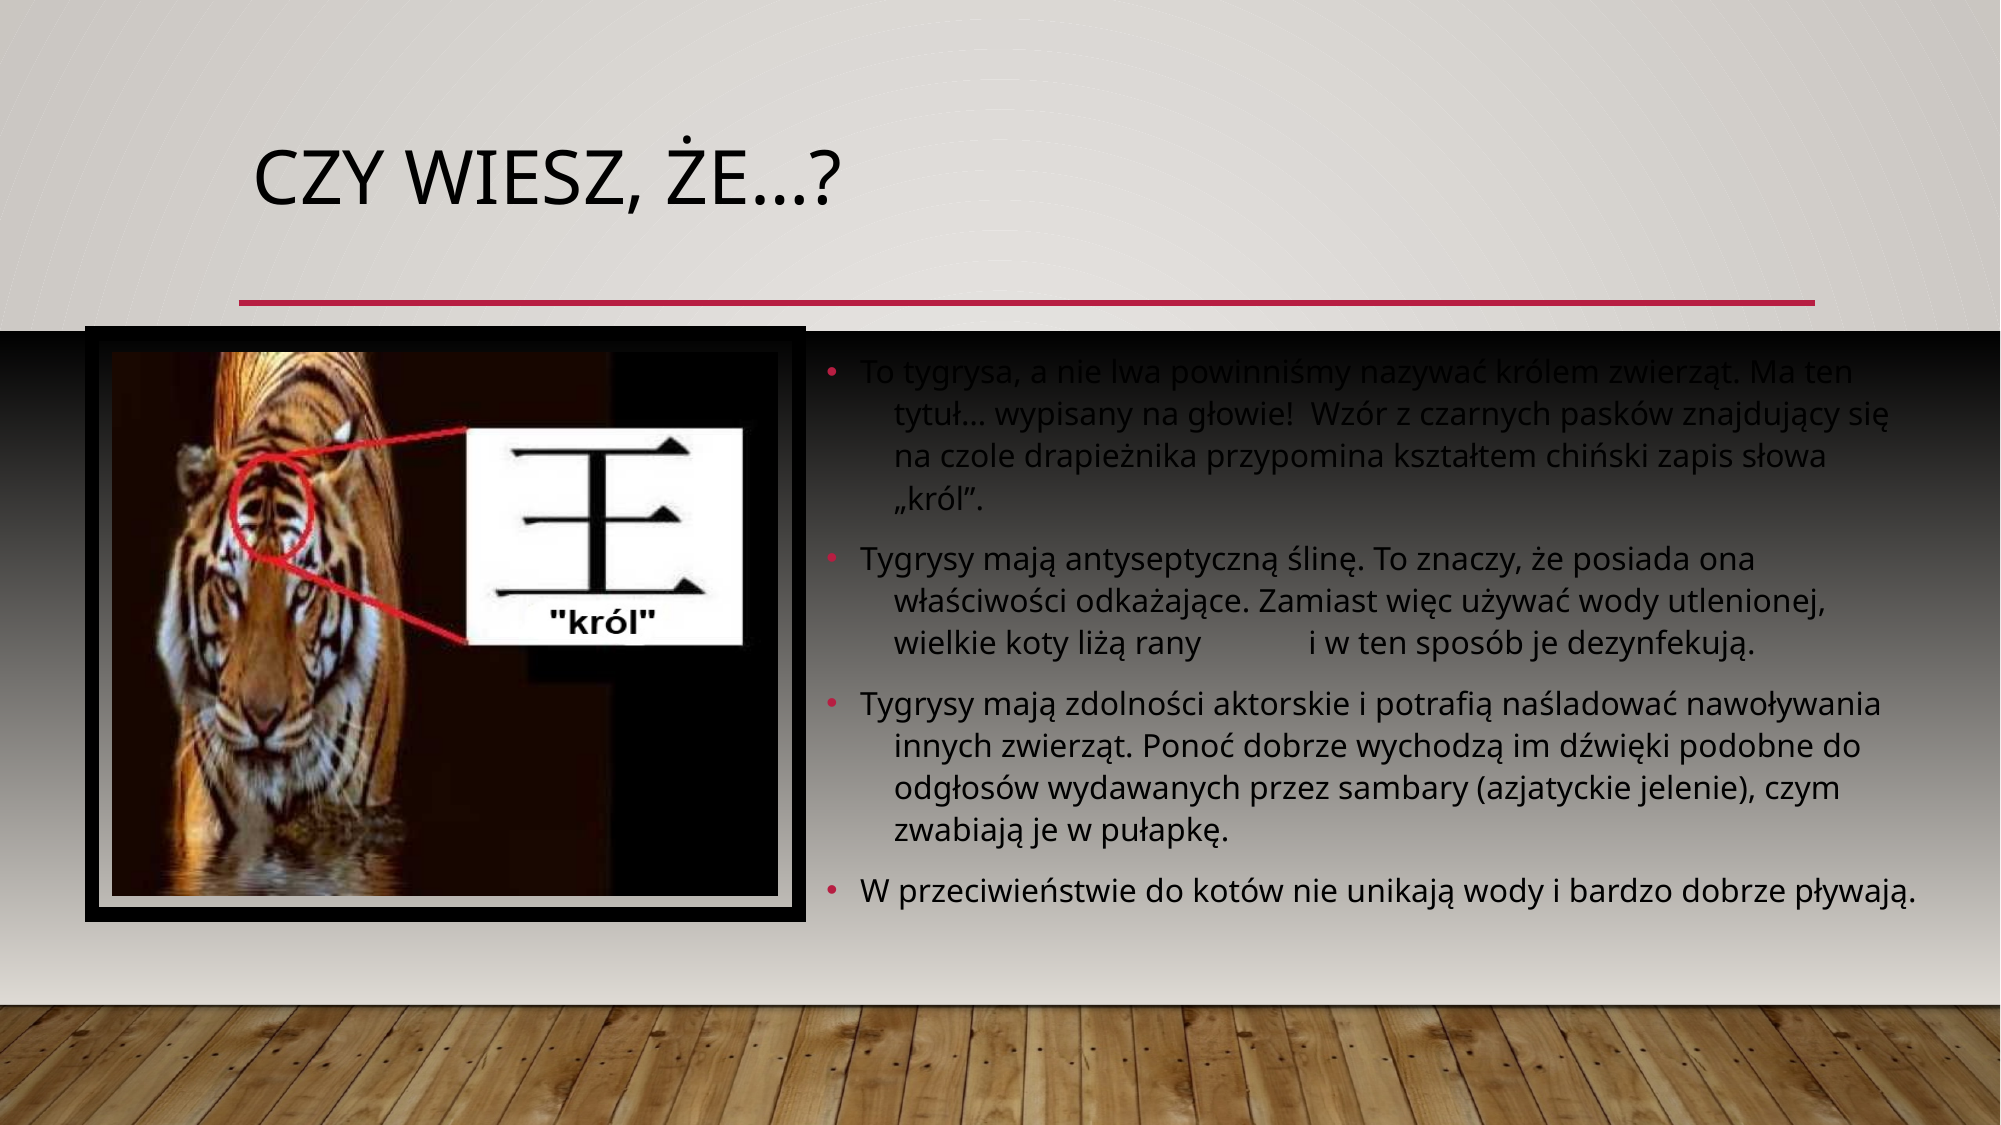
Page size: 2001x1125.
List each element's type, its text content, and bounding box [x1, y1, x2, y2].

title Czy wiesz, że…? [237, 132, 1814, 281]
picture [99, 340, 792, 908]
list To tygrysa, a nie lwa powinniśmy nazywać królem zwierząt. Ma ten tytuł… wypisany na głowie! Wzór z czarnych pasków znajdujący się na czole drapieżnika przypomina kształtem chiński zapis słowa „król”. Tygrysy mają antyseptyczną ślinę. To znaczy, że posiada ona właściwości odkażające. Zamiast więc używać wody utlenionej, wielkie koty liżą rany i w ten sposób je dezynfekują. Tygrysy mają zdolności aktorskie i potrafią naśladować nawoływania innych zwierząt. Ponoć dobrze wychodzą im dźwięki podobne do odgłosów wydawanych przez sambary (azjatyckie jelenie), czym zwabiają je w pułapkę. W przeciwieństwie do kotów nie unikają wody i bardzo dobrze pływają. [811, 340, 1941, 942]
